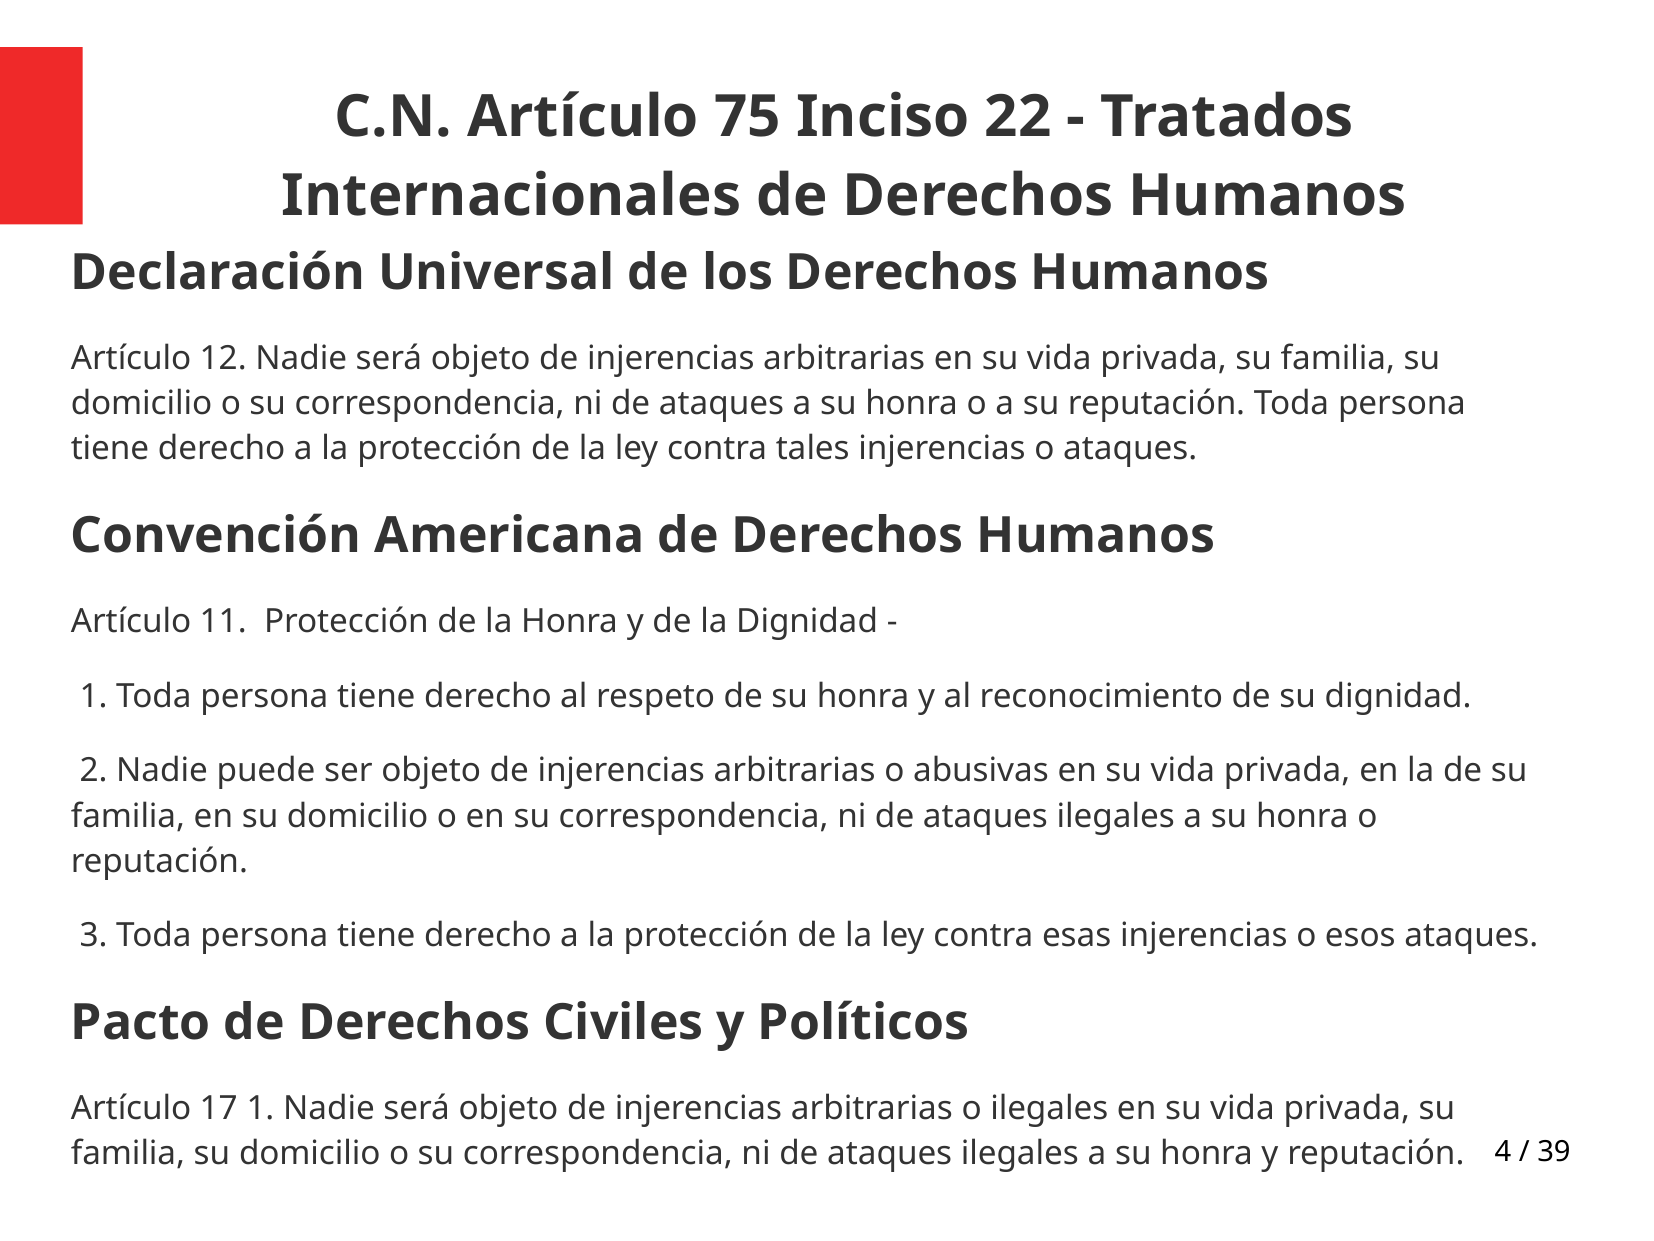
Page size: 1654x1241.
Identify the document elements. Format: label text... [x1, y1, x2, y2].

title C.N. Artículo 75 Inciso 22 - Tratados Internacionales de Derechos Humanos [118, 49, 1571, 257]
list Declaración Universal de los Derechos Humanos Artículo 12. Nadie será objeto de injerencias arbitrarias en su vida privada, su familia, su domicilio o su correspondencia, ni de ataques a su honra o a su reputación. Toda persona tiene derecho a la protección de la ley contra tales injerencias o ataques. Convención Americana de Derechos Humanos Artículo 11. Protección de la Honra y de la Dignidad - 1. Toda persona tiene derecho al respeto de su honra y al reconocimiento de su dignidad. 2. Nadie puede ser objeto de injerencias arbitrarias o abusivas en su vida privada, en la de su familia, en su domicilio o en su correspondencia, ni de ataques ilegales a su honra o reputación. 3. Toda persona tiene derecho a la protección de la ley contra esas injerencias o esos ataques. Pacto de Derechos Civiles y Políticos Artículo 17 1. Nadie será objeto de injerencias arbitrarias o ilegales en su vida privada, su familia, su domicilio o su correspondencia, ni de ataques ilegales a su honra y reputación. [70, 236, 1548, 1205]
